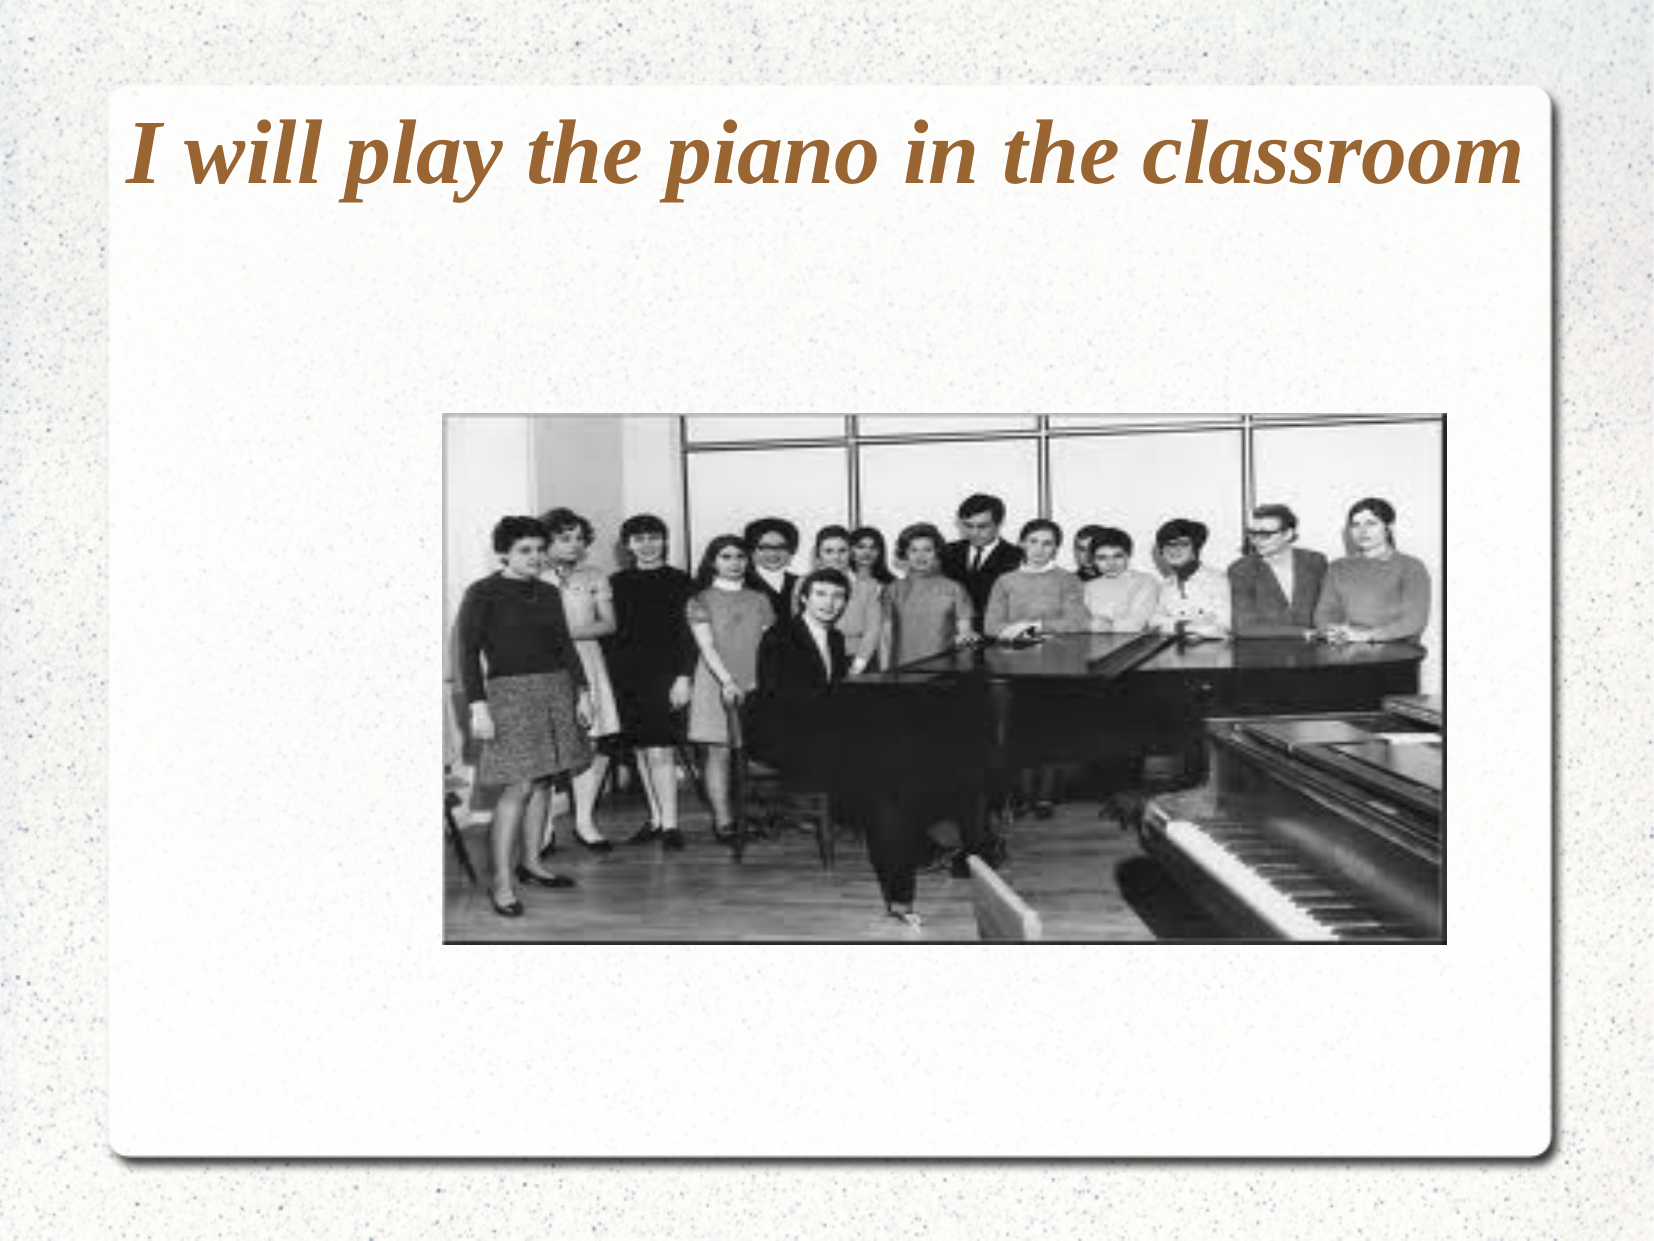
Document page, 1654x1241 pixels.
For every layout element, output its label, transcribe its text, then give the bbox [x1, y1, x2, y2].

picture [0, 0, 1654, 1241]
title I will play the piano in the classroom [82, 49, 1571, 257]
